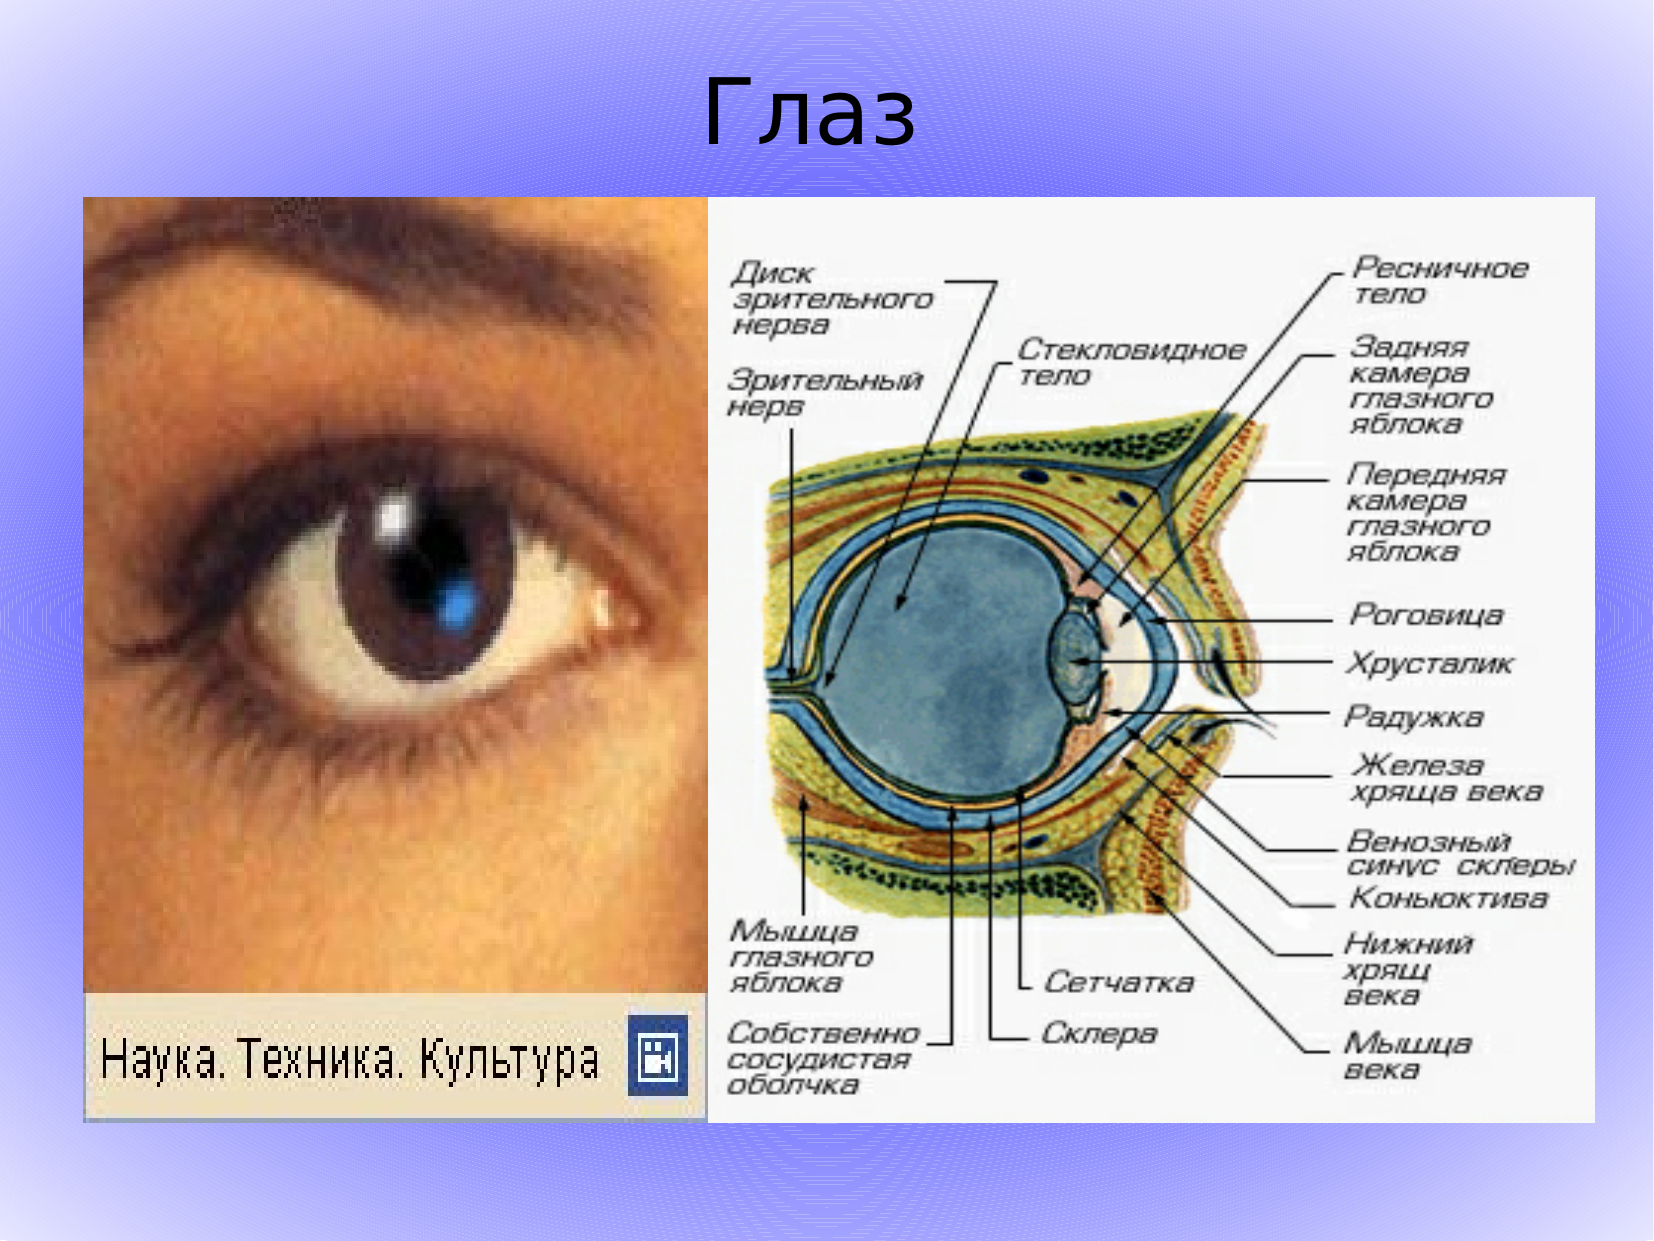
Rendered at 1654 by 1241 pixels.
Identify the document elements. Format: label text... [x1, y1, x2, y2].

text_box Глаз [586, 59, 1034, 167]
chart [83, 197, 1595, 1123]
